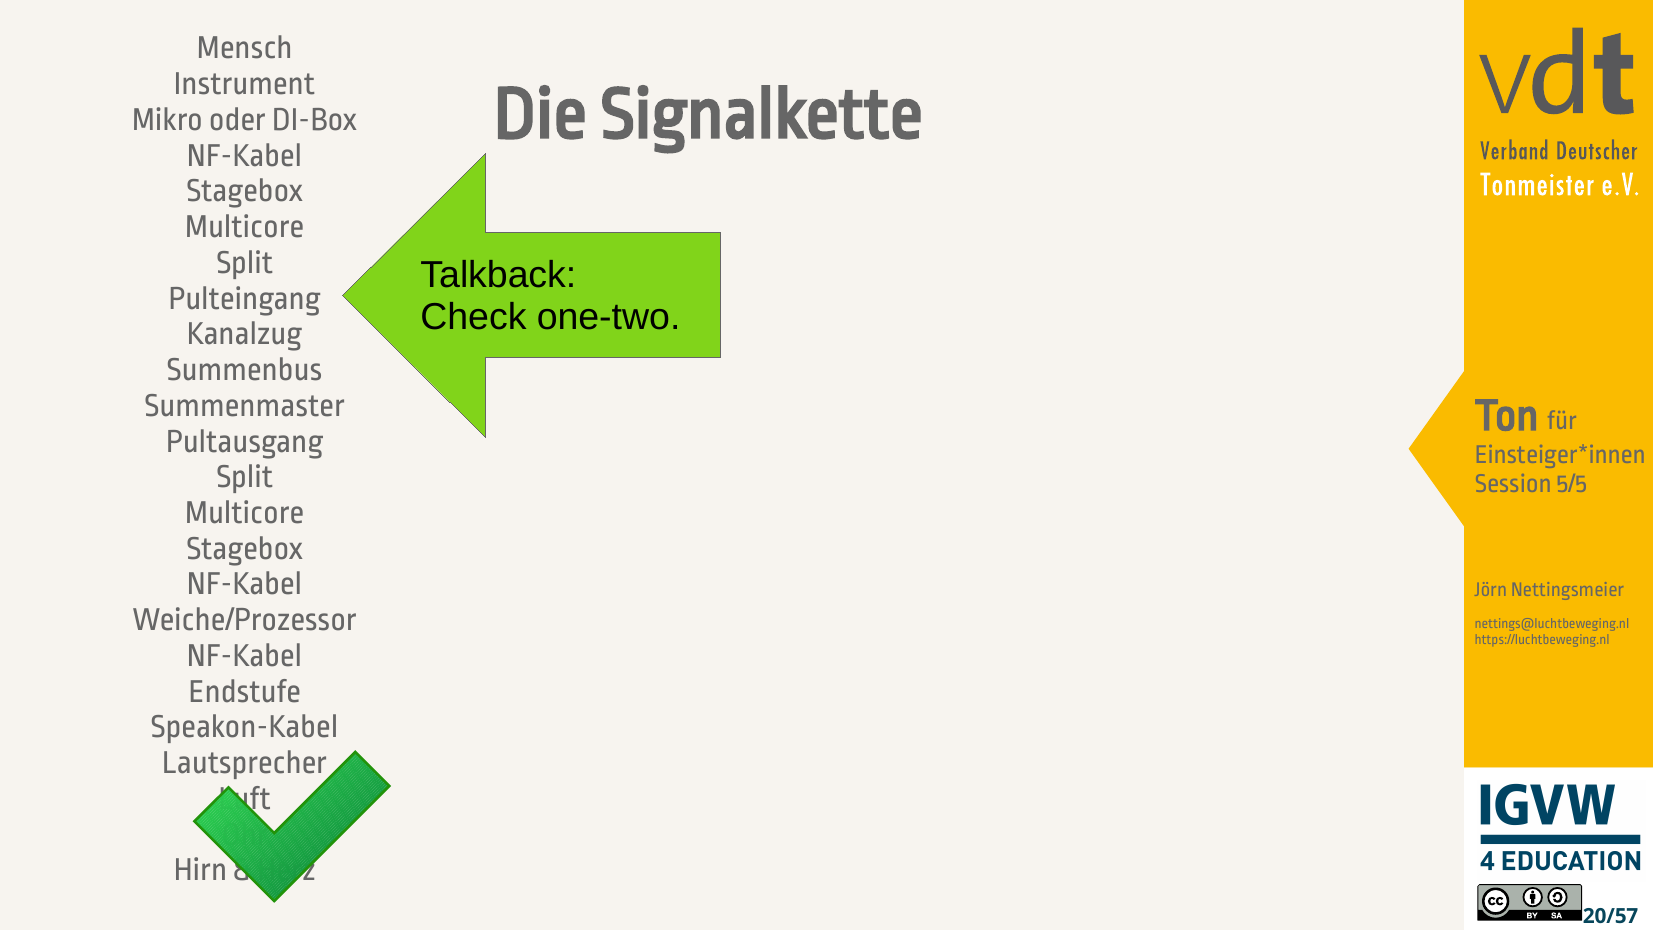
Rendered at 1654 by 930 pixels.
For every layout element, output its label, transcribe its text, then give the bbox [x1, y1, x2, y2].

picture [1477, 780, 1646, 882]
title Die Signalkette [438, 37, 1335, 193]
picture [154, 685, 426, 930]
text_box Mensch Instrument Mikro oder DI-Box NF-Kabel Stagebox Multicore Split Pulteingang Kanalzug Summenbus Summenmaster Pultausgang Split Multicore Stagebox NF-Kabel Weiche/Prozessor NF-Kabel Endstufe Speakon-Kabel Lautsprecher Luft Ohr Hirn & Herz [52, 23, 438, 919]
text_box Talkback: Check one-two. [342, 153, 721, 438]
